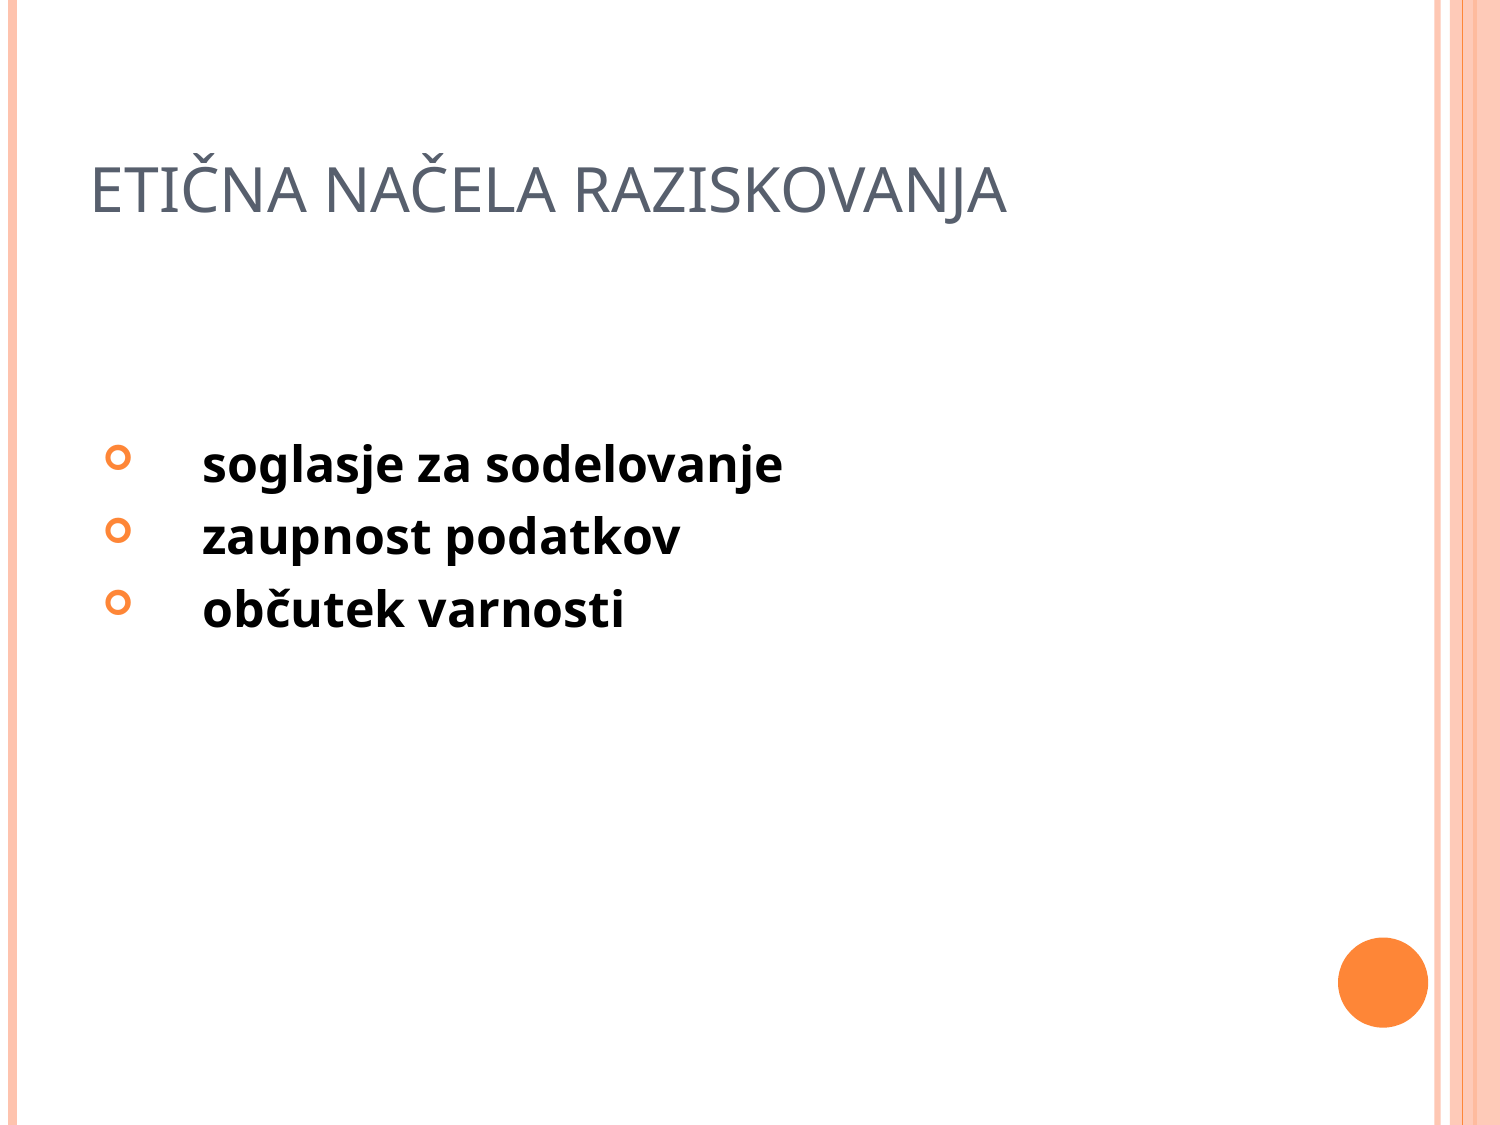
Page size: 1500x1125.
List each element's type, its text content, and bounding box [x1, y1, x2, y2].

list soglasje za sodelovanje zaupnost podatkov občutek varnosti [87, 425, 1438, 1125]
title ETIČNA NAČELA RAZISKOVANJA [74, 44, 1300, 233]
